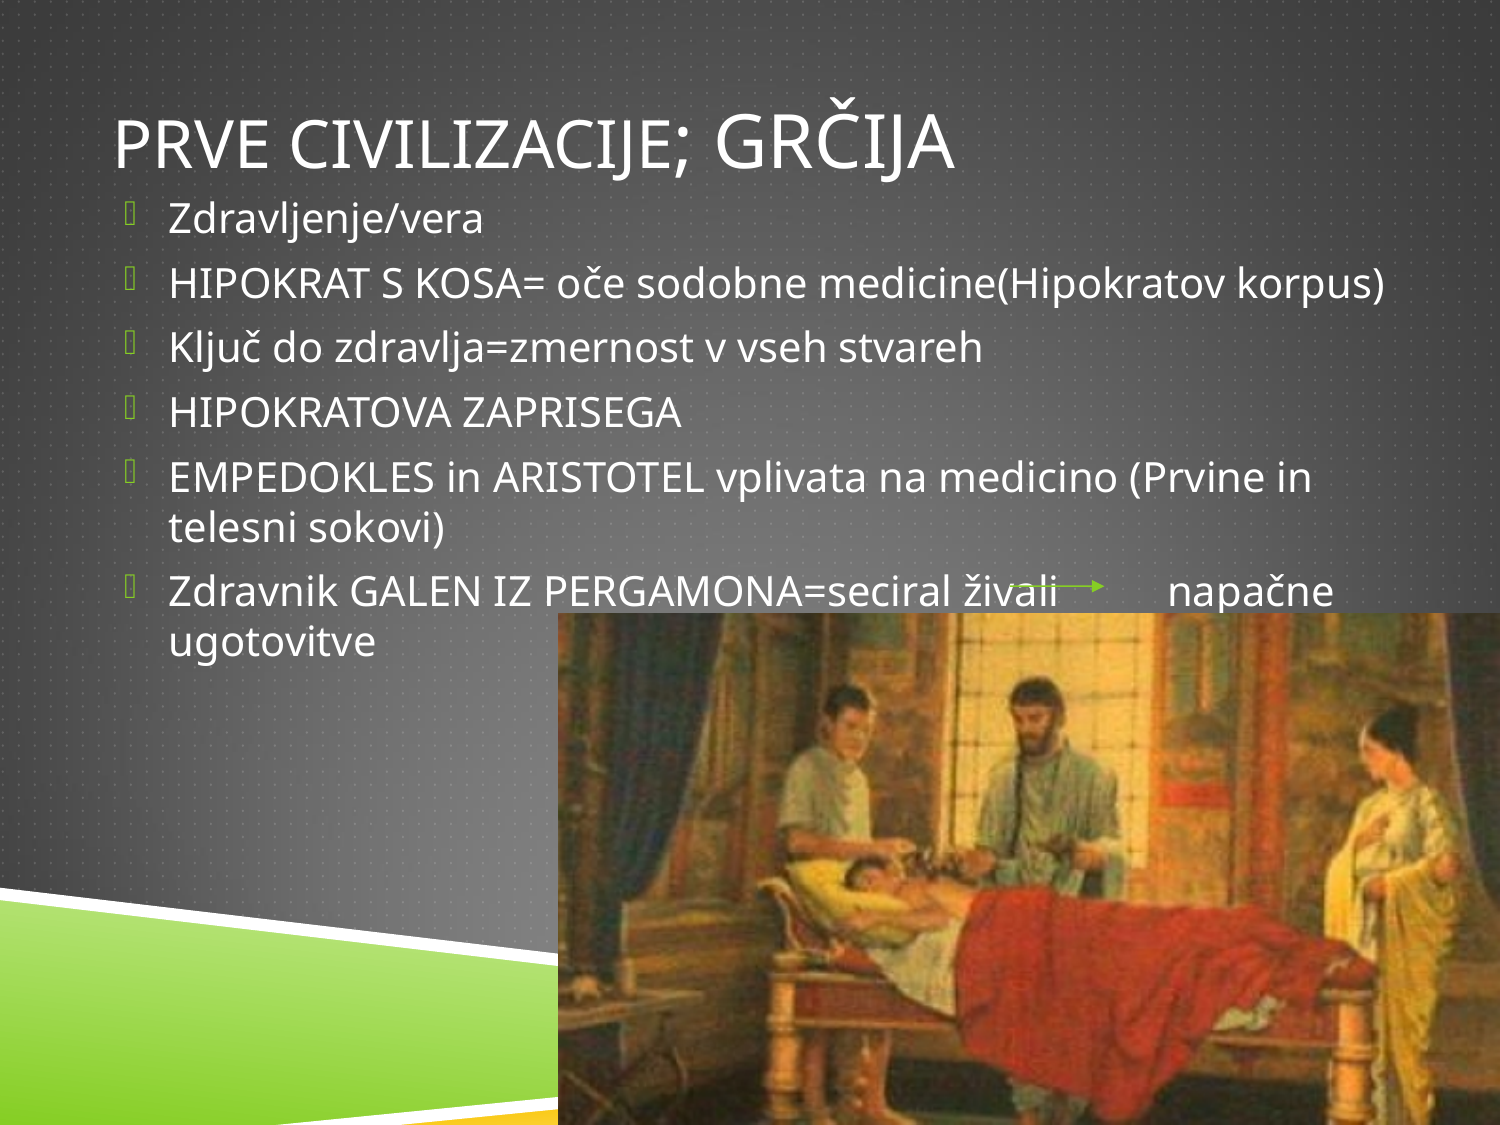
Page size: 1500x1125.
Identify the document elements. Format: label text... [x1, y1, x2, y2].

picture [0, 0, 1500, 1125]
list Zdravljenje/vera HIPOKRAT S KOSA= oče sodobne medicine(Hipokratov korpus) Ključ do zdravlja=zmernost v vseh stvareh HIPOKRATOVA ZAPRISEGA EMPEDOKLES in ARISTOTEL vplivata na medicino (Prvine in telesni sokovi) Zdravnik GALEN IZ PERGAMONA=seciral živali napačne ugotovitve [112, 184, 1388, 875]
title Prve civilizacije; GRČIJA [112, 45, 1388, 184]
